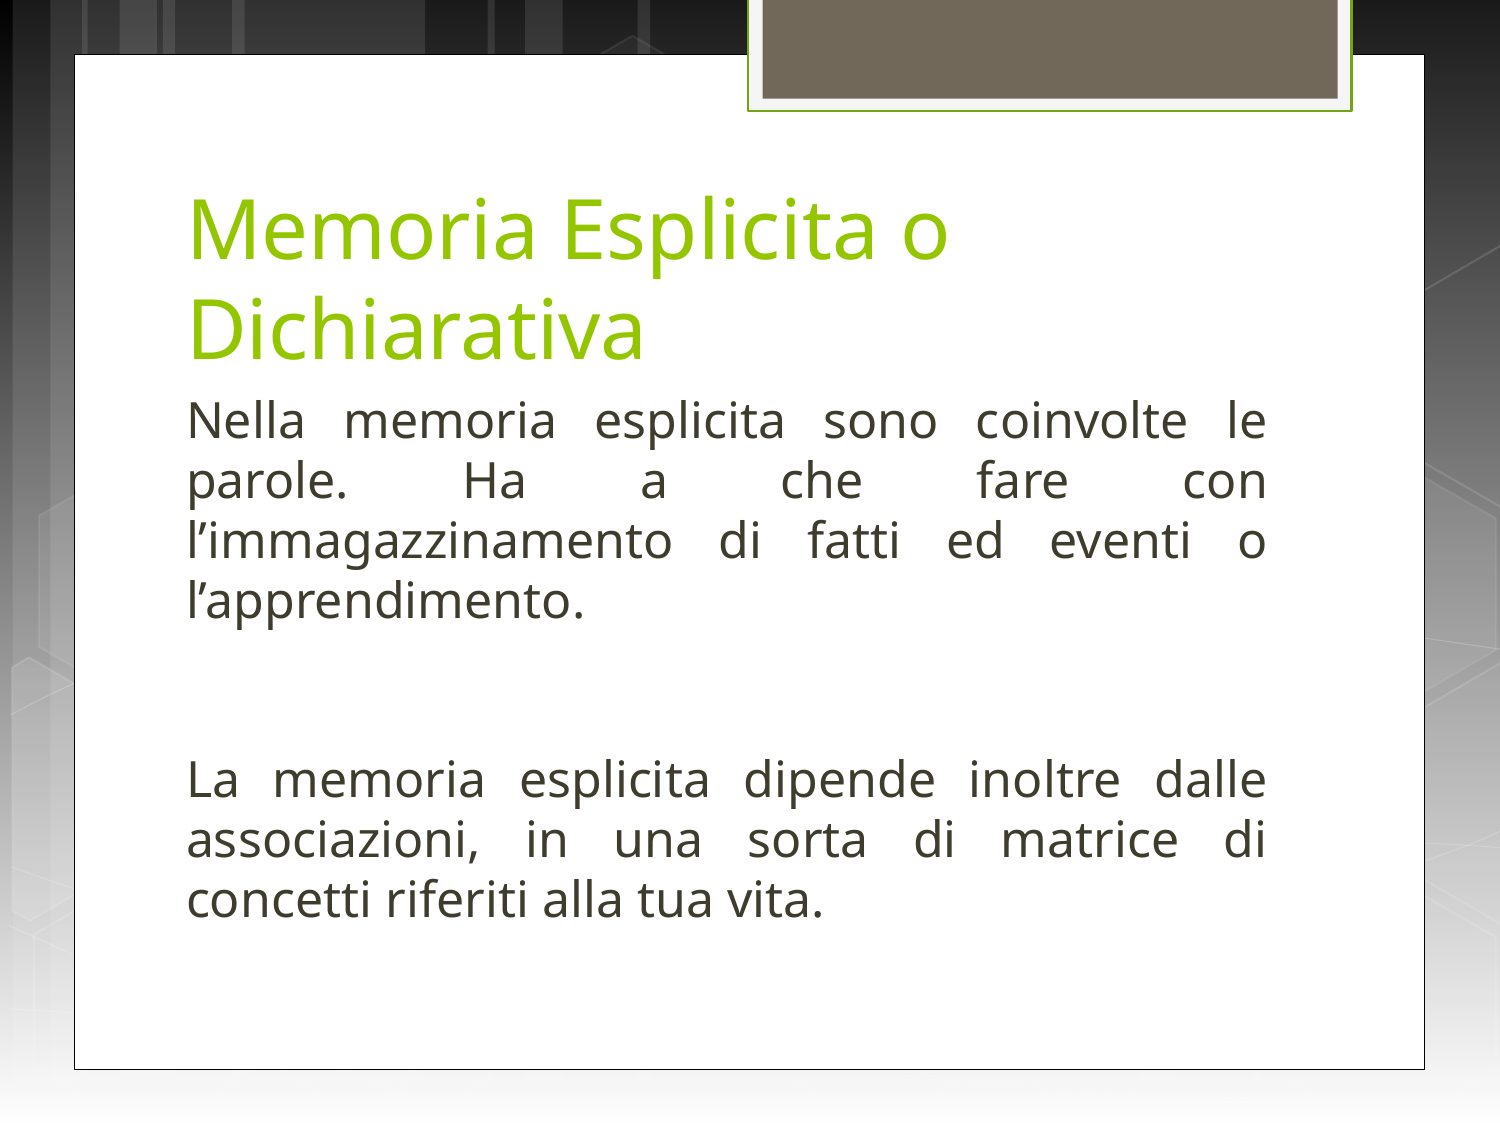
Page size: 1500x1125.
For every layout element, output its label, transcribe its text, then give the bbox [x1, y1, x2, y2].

list Nella memoria esplicita sono coinvolte le parole. Ha a che fare con l’immagazzinamento di fatti ed eventi o l’apprendimento. La memoria esplicita dipende inoltre dalle associazioni, in una sorta di matrice di concetti riferiti alla tua vita. [171, 381, 1283, 957]
title Memoria Esplicita o Dichiarativa [171, 168, 1324, 357]
